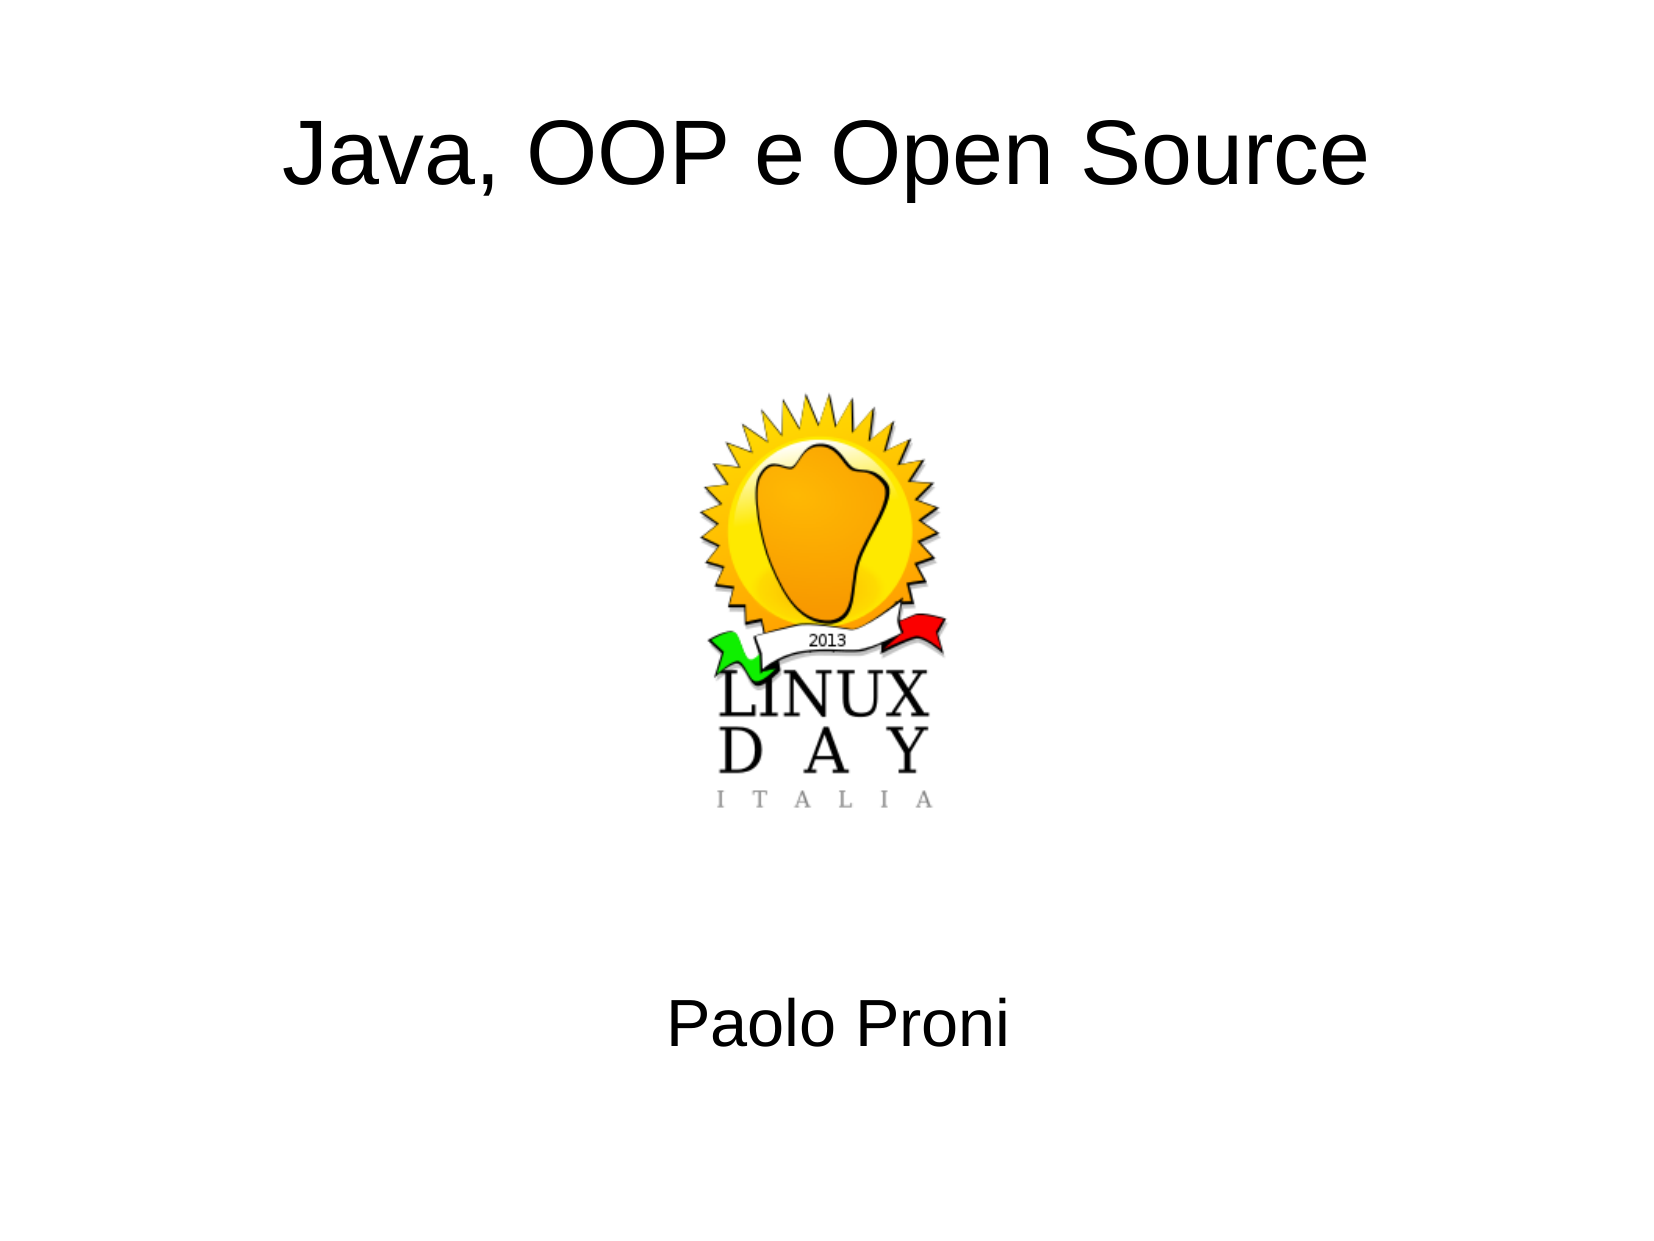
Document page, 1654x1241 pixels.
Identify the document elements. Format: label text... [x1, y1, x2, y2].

picture [594, 354, 1063, 858]
title Java, OOP e Open Source [82, 49, 1571, 257]
subtitle Paolo Proni [94, 921, 1583, 1126]
